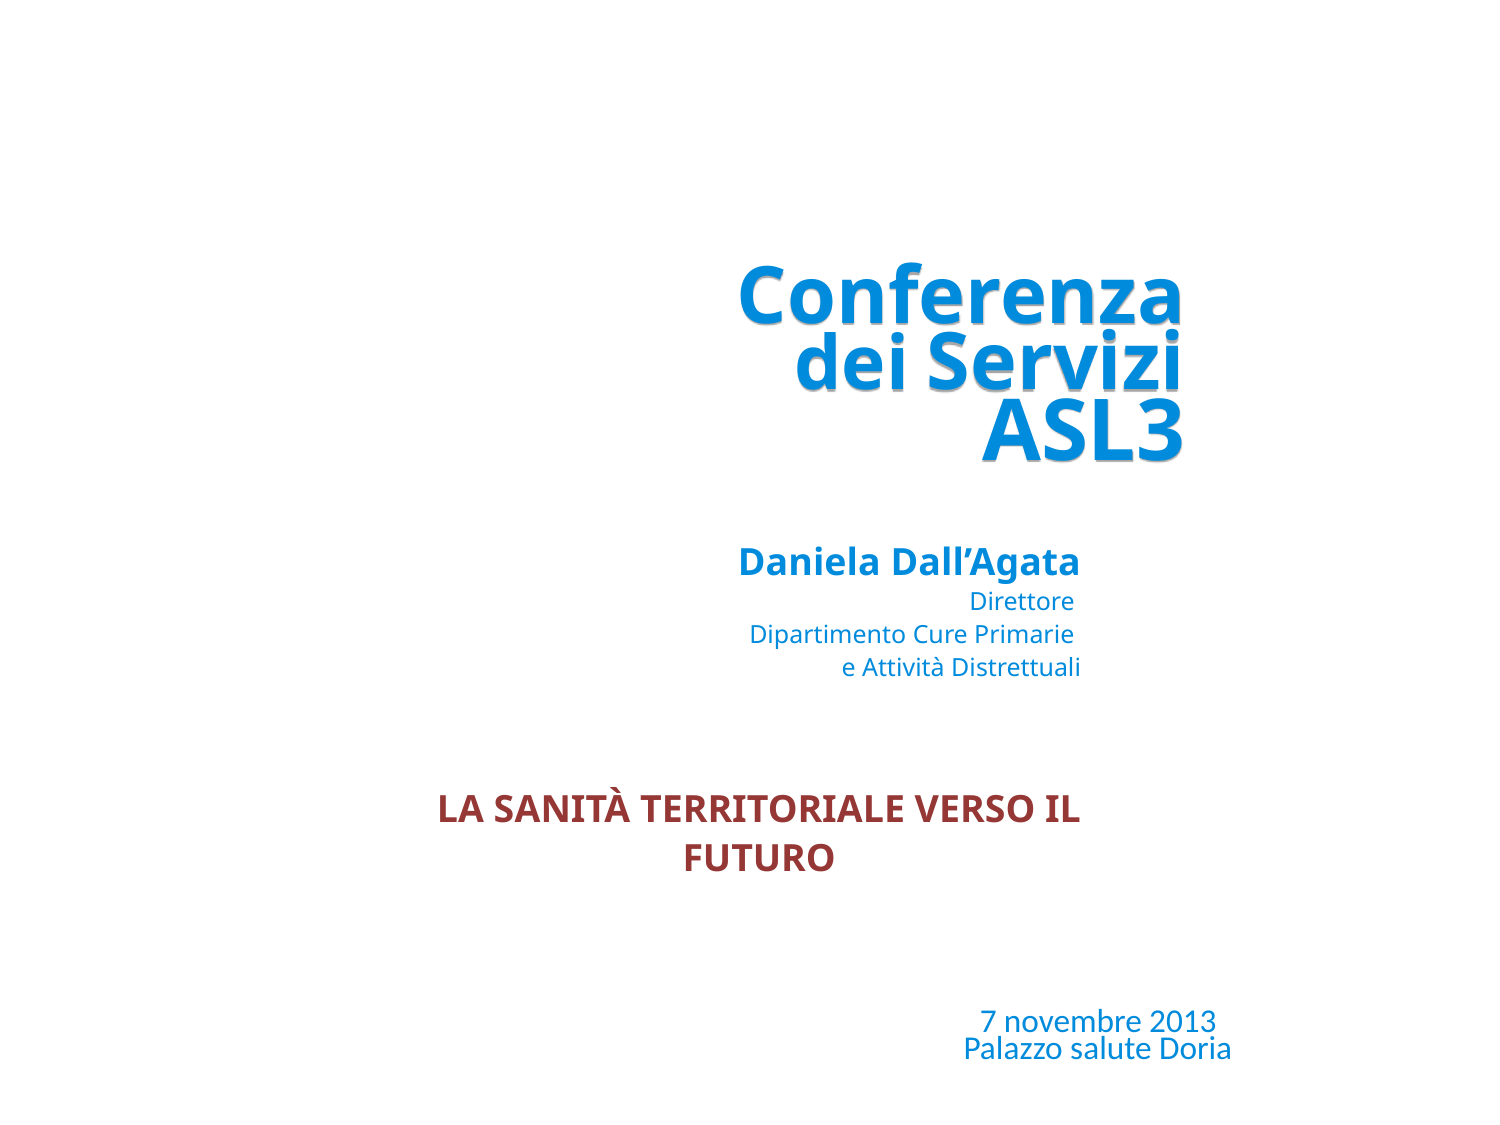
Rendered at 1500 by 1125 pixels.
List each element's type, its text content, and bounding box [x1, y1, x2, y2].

text_box Daniela Dall’Agata Direttore Dipartimento Cure Primarie e Attività Distrettuali LA SANITÀ TERRITORIALE VERSO IL FUTURO [422, 526, 1172, 936]
title Conferenza dei Servizi ASL3 [721, 257, 1290, 488]
text_box 7 novembre 2013 Palazzo salute Doria [894, 947, 1302, 1125]
